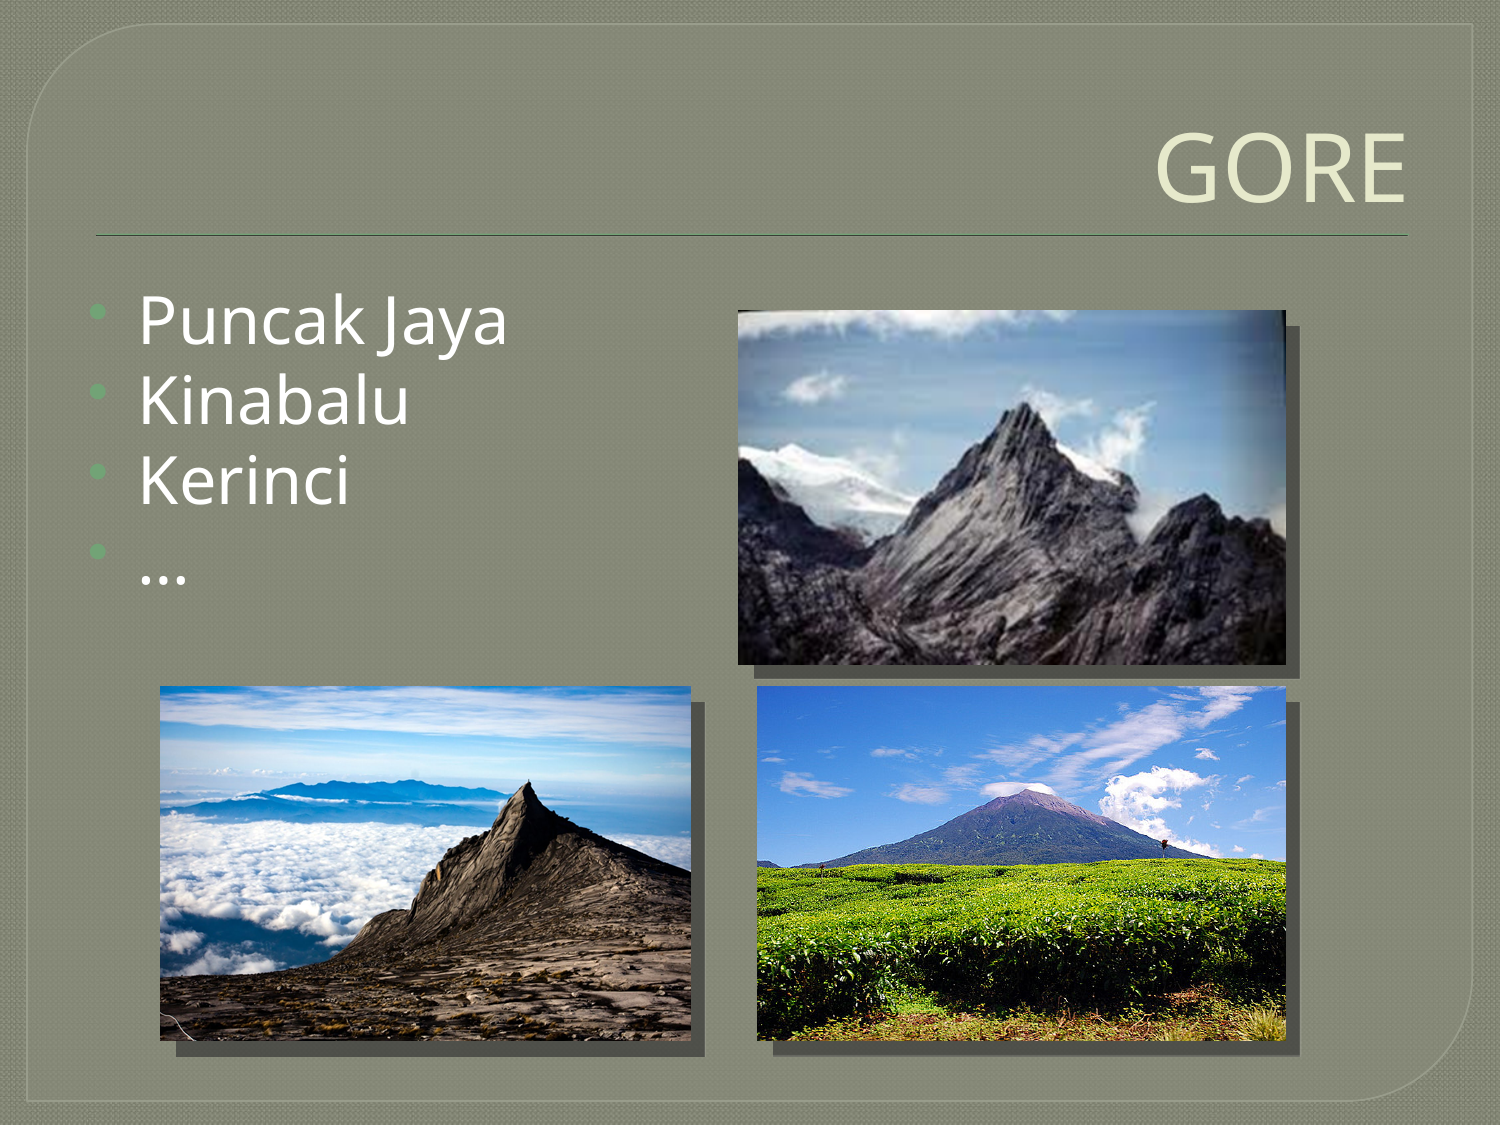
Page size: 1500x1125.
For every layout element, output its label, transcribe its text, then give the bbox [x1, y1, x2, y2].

picture [0, 0, 1500, 1125]
list Puncak Jaya Kinabalu Kerinci … [75, 270, 1425, 1013]
title GORE [75, 41, 1425, 230]
